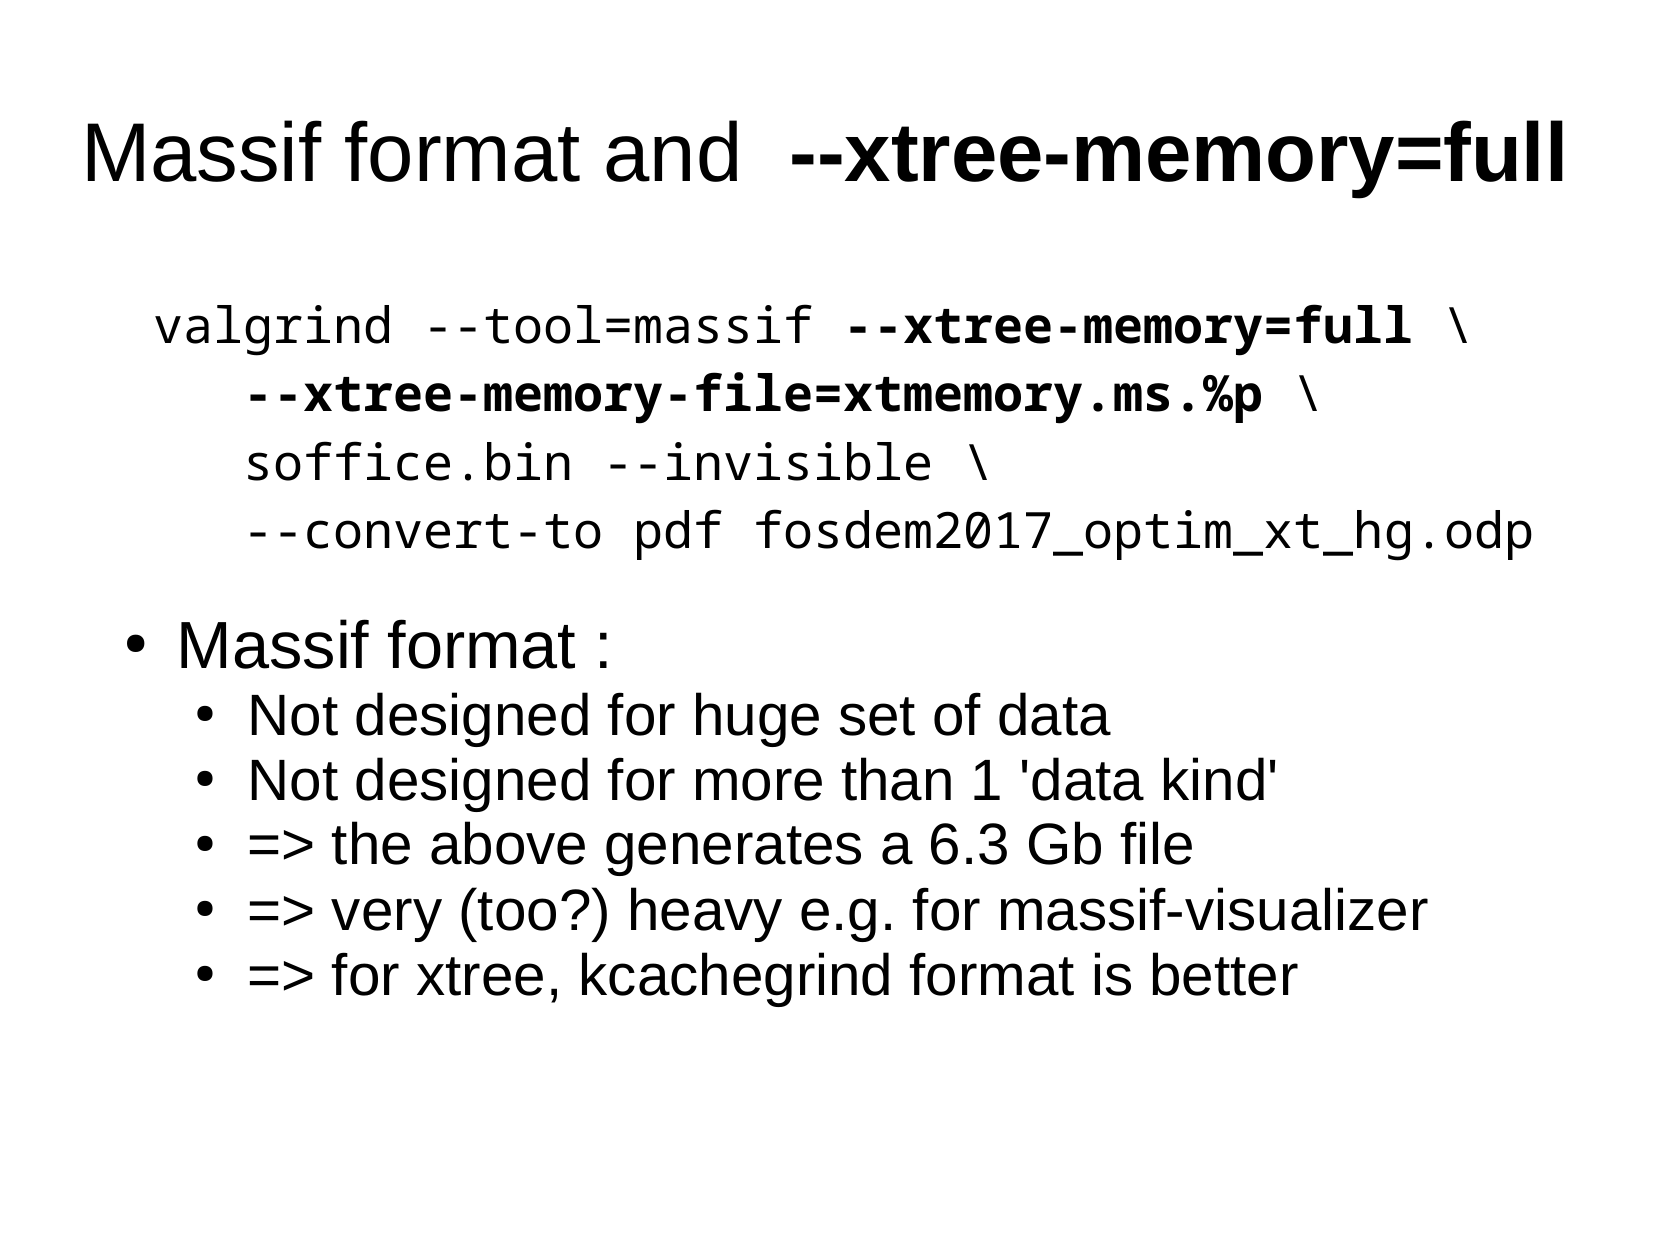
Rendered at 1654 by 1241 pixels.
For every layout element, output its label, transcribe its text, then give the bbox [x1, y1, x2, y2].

title Massif format and --xtree-memory=full [15, 49, 1636, 257]
text_box Massif format : Not designed for huge set of data Not designed for more than 1 'data kind' => the above generates a 6.3 Gb file => very (too?) heavy e.g. for massif-visualizer => for xtree, kcachegrind format is better [91, 600, 1507, 1098]
list valgrind --tool=massif --xtree-memory=full \ --xtree-memory-file=xtmemory.ms.%p \ soffice.bin --invisible \ --convert-to pdf fosdem2017_optim_xt_hg.odp [82, 290, 1571, 1186]
